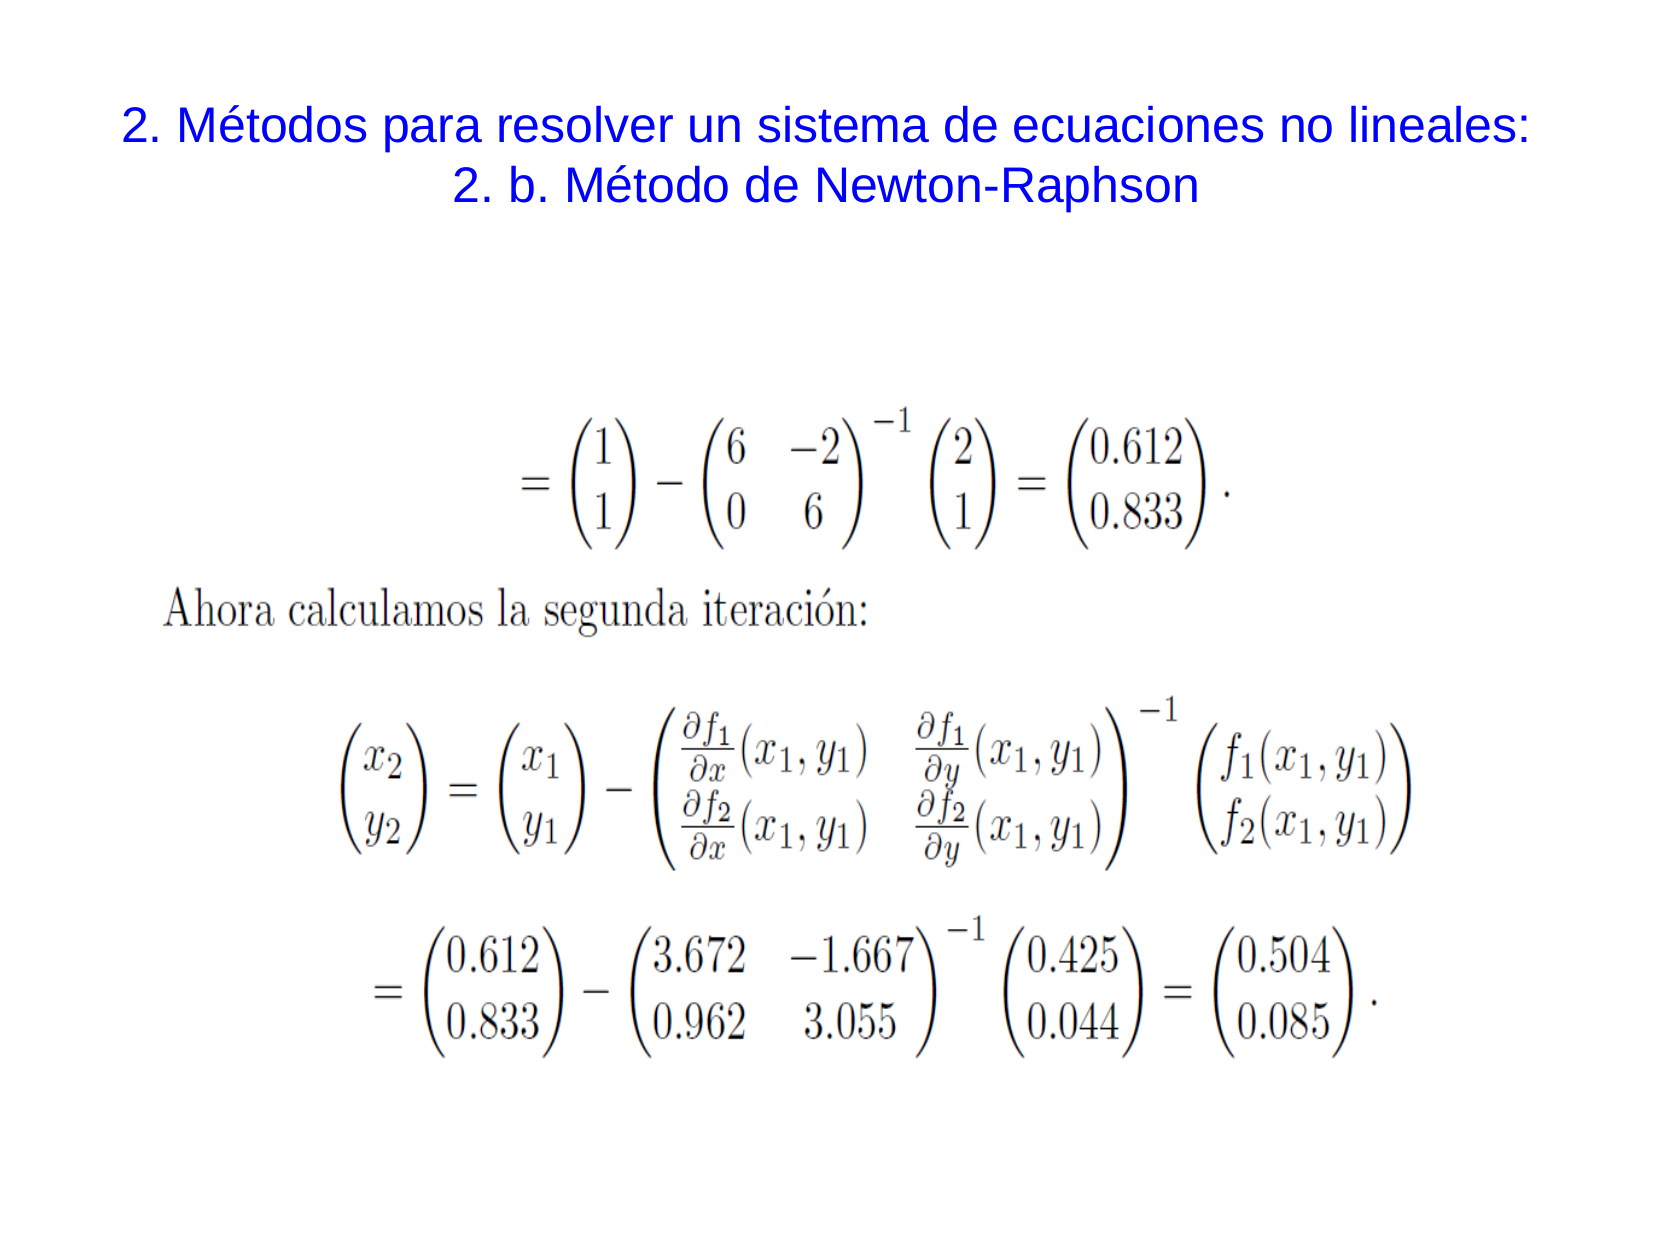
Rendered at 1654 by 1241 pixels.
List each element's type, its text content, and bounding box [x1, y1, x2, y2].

title 2. Métodos para resolver un sistema de ecuaciones no lineales: 2. b. Método de Newton-Raphson [82, 49, 1571, 257]
picture [120, 383, 1506, 1125]
